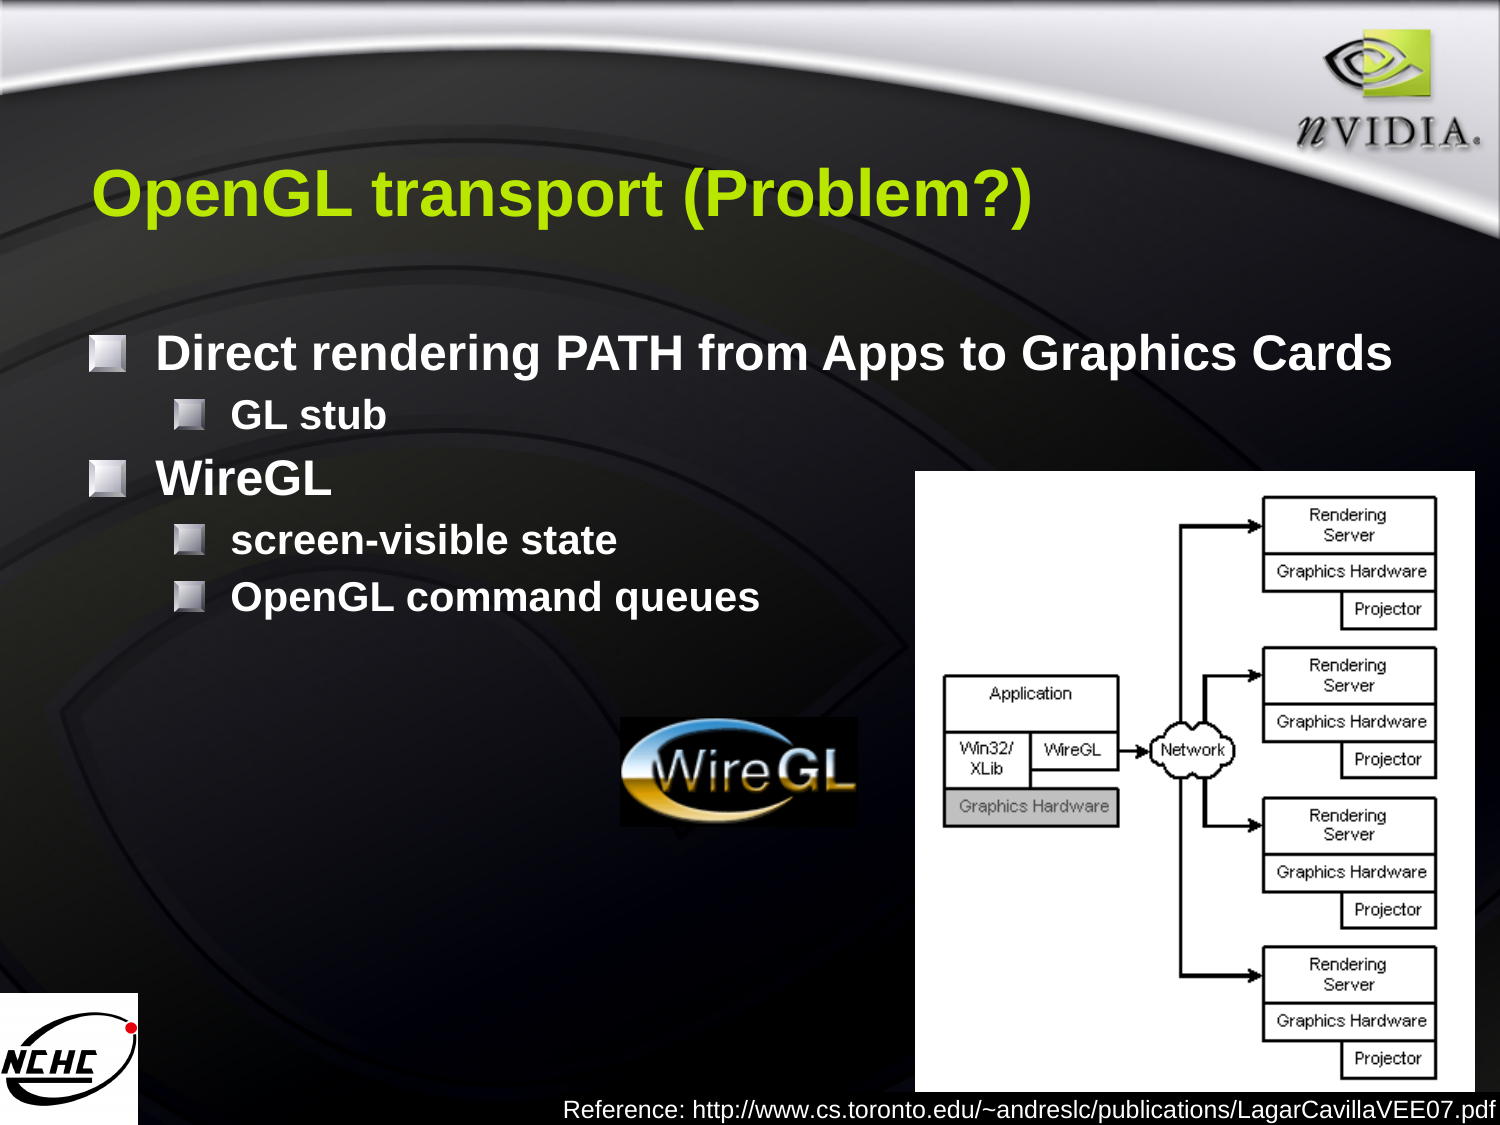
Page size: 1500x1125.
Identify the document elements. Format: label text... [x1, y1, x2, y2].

list Direct rendering PATH from Apps to Graphics Cards GL stub WireGL screen-visible state OpenGL command queues [89, 325, 1440, 1011]
picture [0, 0, 1500, 1125]
title OpenGL transport (Problem?) [91, 145, 1213, 242]
text_box Reference: http://www.cs.toronto.edu/~andreslc/publications/LagarCavillaVEE07.pdf [561, 1092, 1500, 1125]
